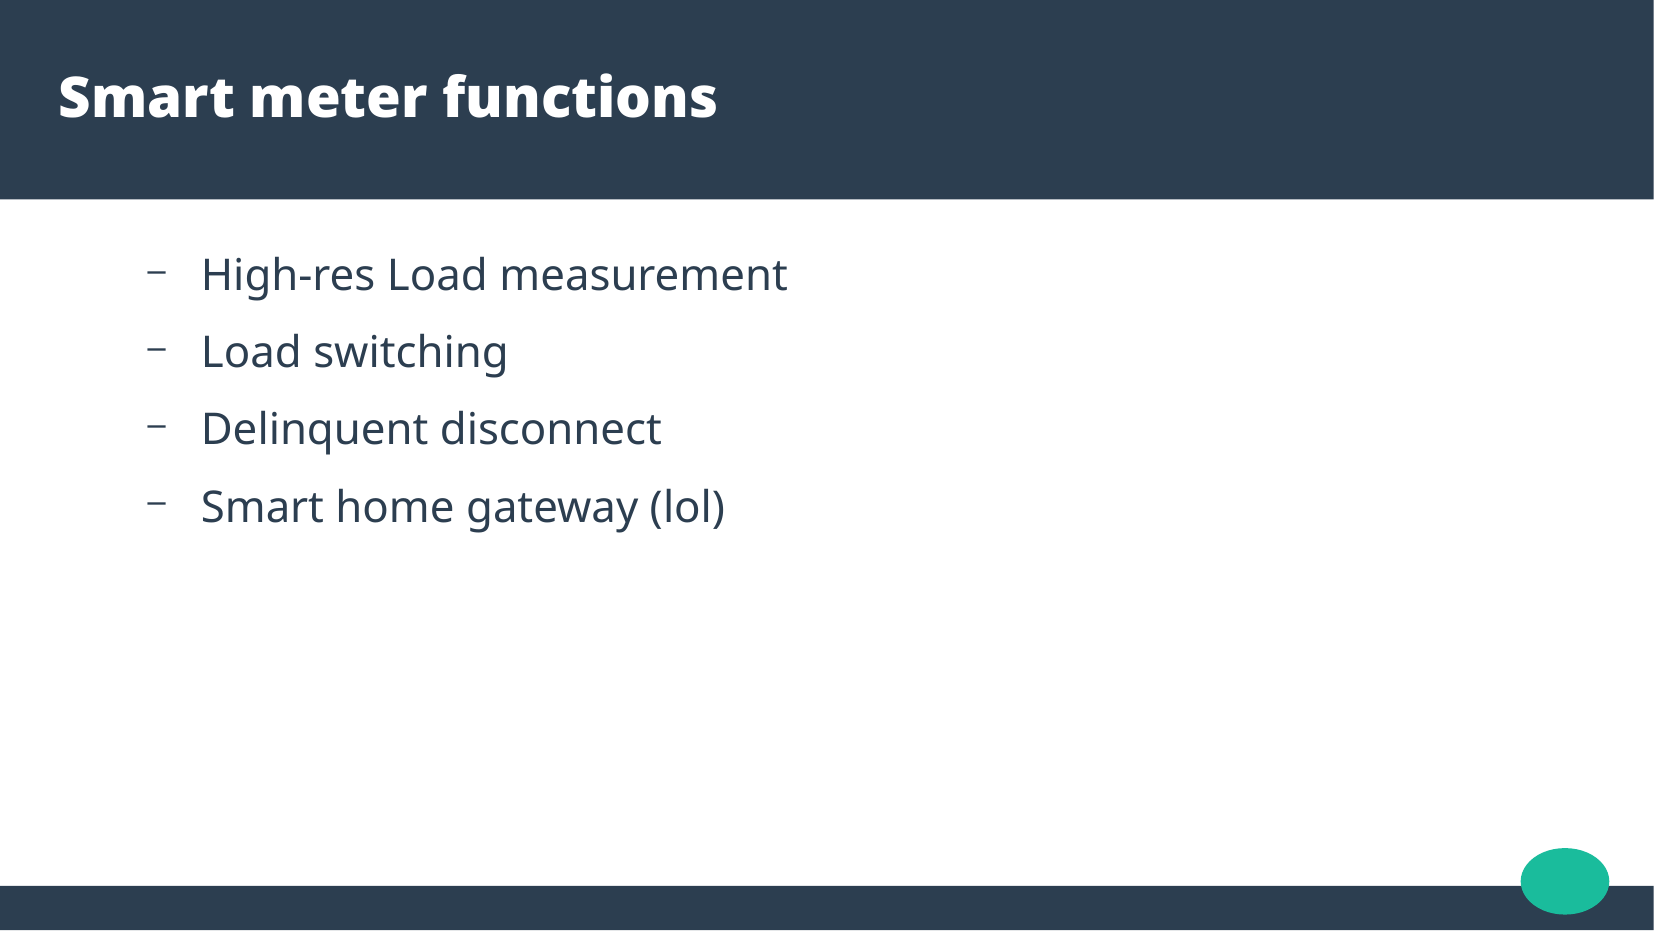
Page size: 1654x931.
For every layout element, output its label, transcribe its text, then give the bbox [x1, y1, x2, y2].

title Smart meter functions [59, 37, 1595, 155]
list High-res Load measurement Load switching Delinquent disconnect Smart home gateway (lol) [59, 243, 1595, 864]
